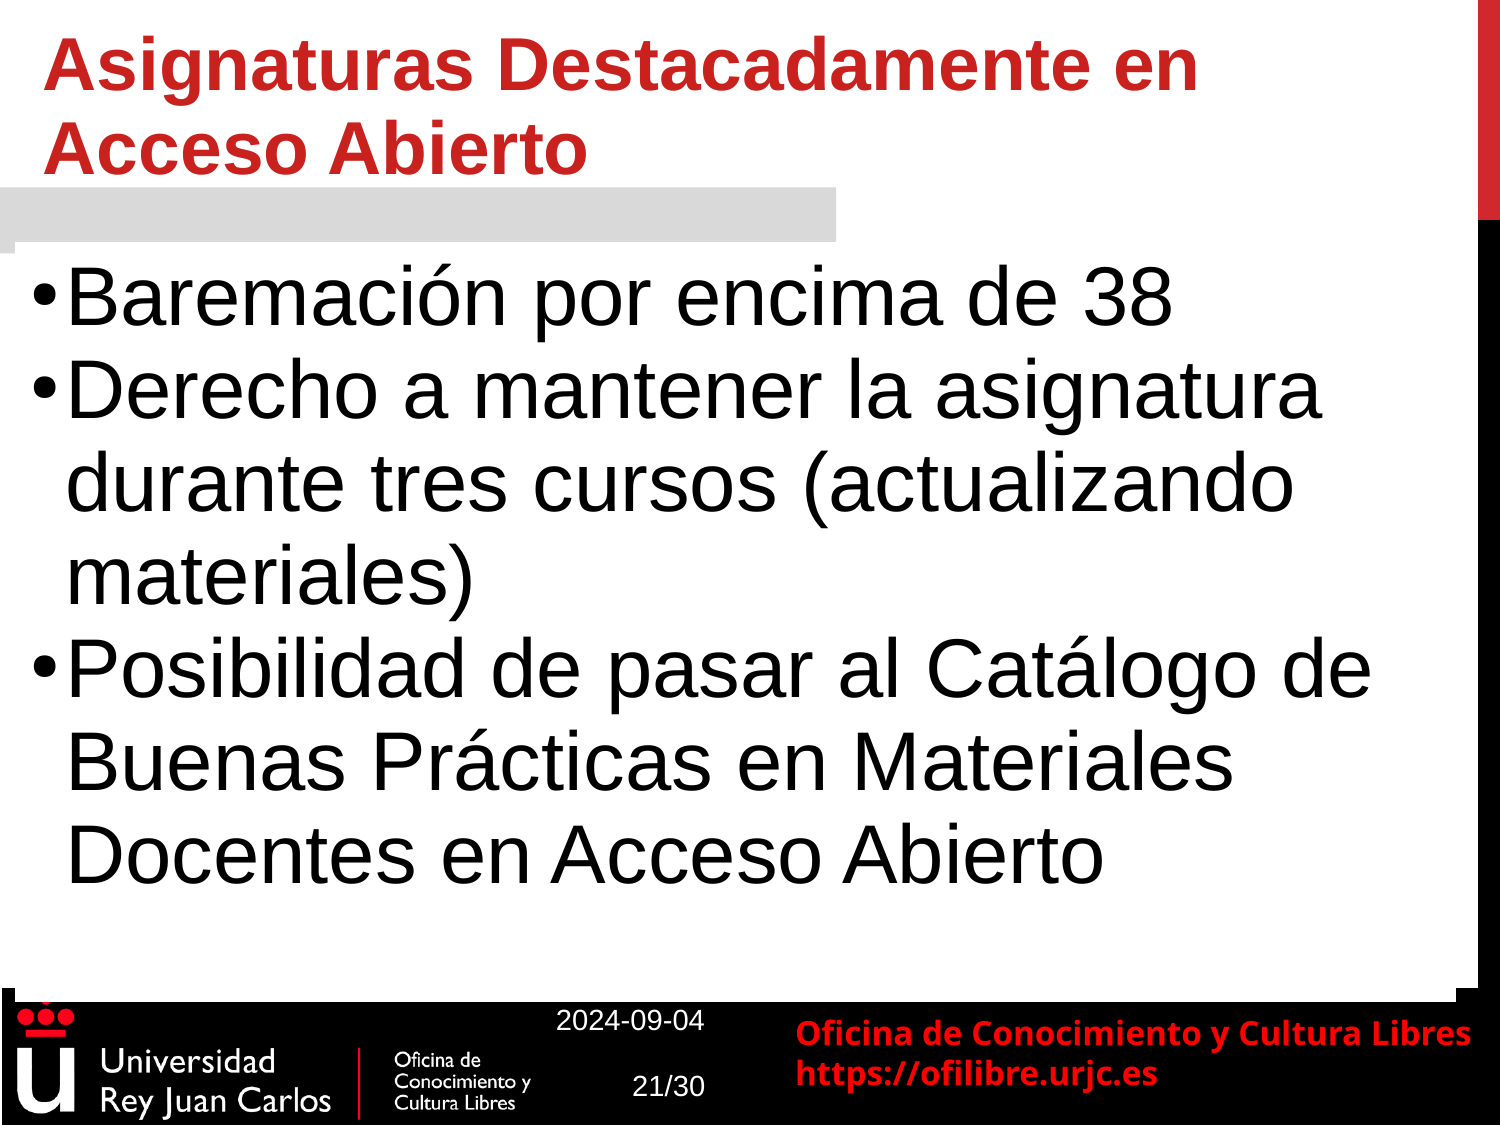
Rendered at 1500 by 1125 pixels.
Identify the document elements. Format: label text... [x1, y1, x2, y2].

title [75, 7, 1425, 196]
text_box Asignaturas Destacadamente en Acceso Abierto [27, 15, 1381, 199]
picture [17, 1002, 531, 1120]
text_box Baremación por encima de 38 Derecho a mantener la asignatura durante tres cursos (actualizando materiales) Posibilidad de pasar al Catálogo de Buenas Prácticas en Materiales Docentes en Acceso Abierto [15, 242, 1456, 1002]
